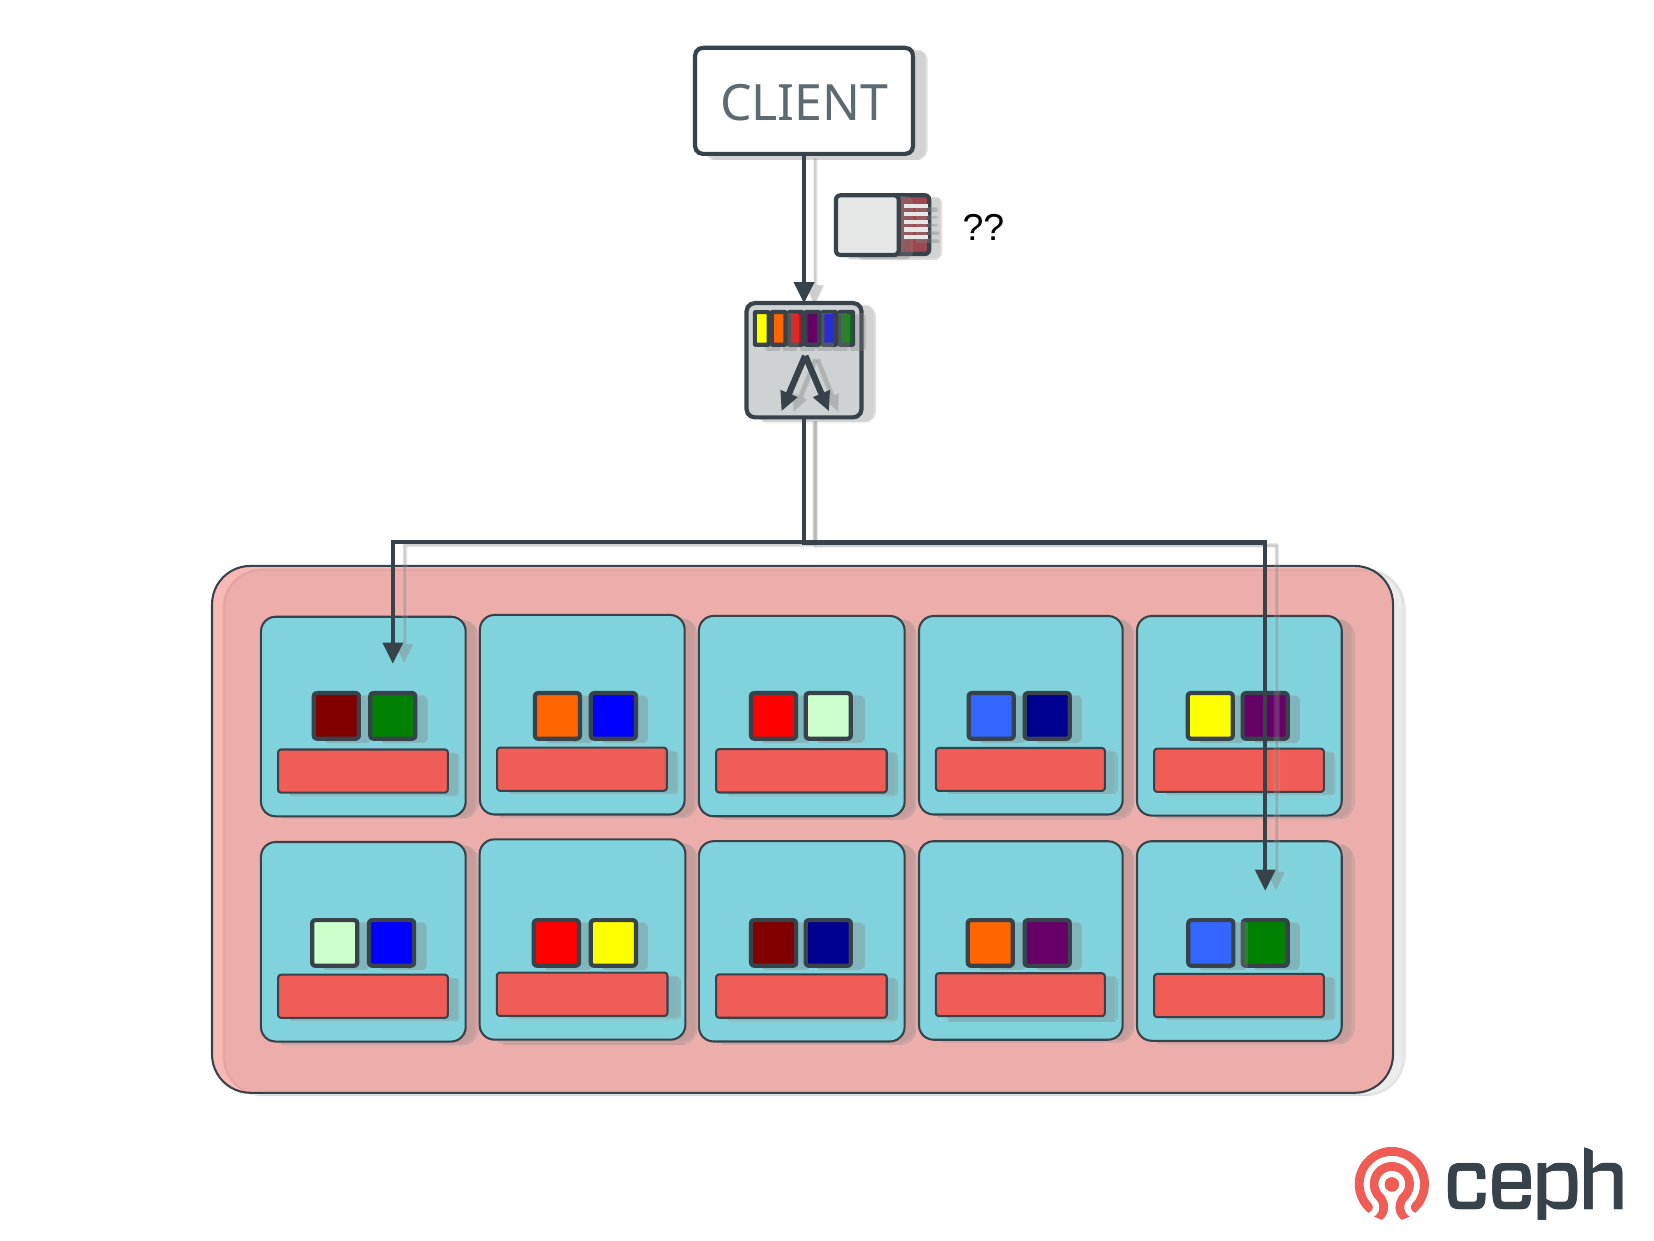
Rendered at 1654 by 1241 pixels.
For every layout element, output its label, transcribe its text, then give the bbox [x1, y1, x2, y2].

text_box [212, 565, 1394, 1093]
text_box [746, 303, 862, 418]
text_box [1267, 565, 1274, 869]
picture [1308, 1100, 1654, 1241]
text_box ?? [912, 195, 1020, 256]
text_box [835, 195, 912, 256]
text_box CLIENT [695, 47, 914, 154]
text_box [395, 565, 403, 642]
